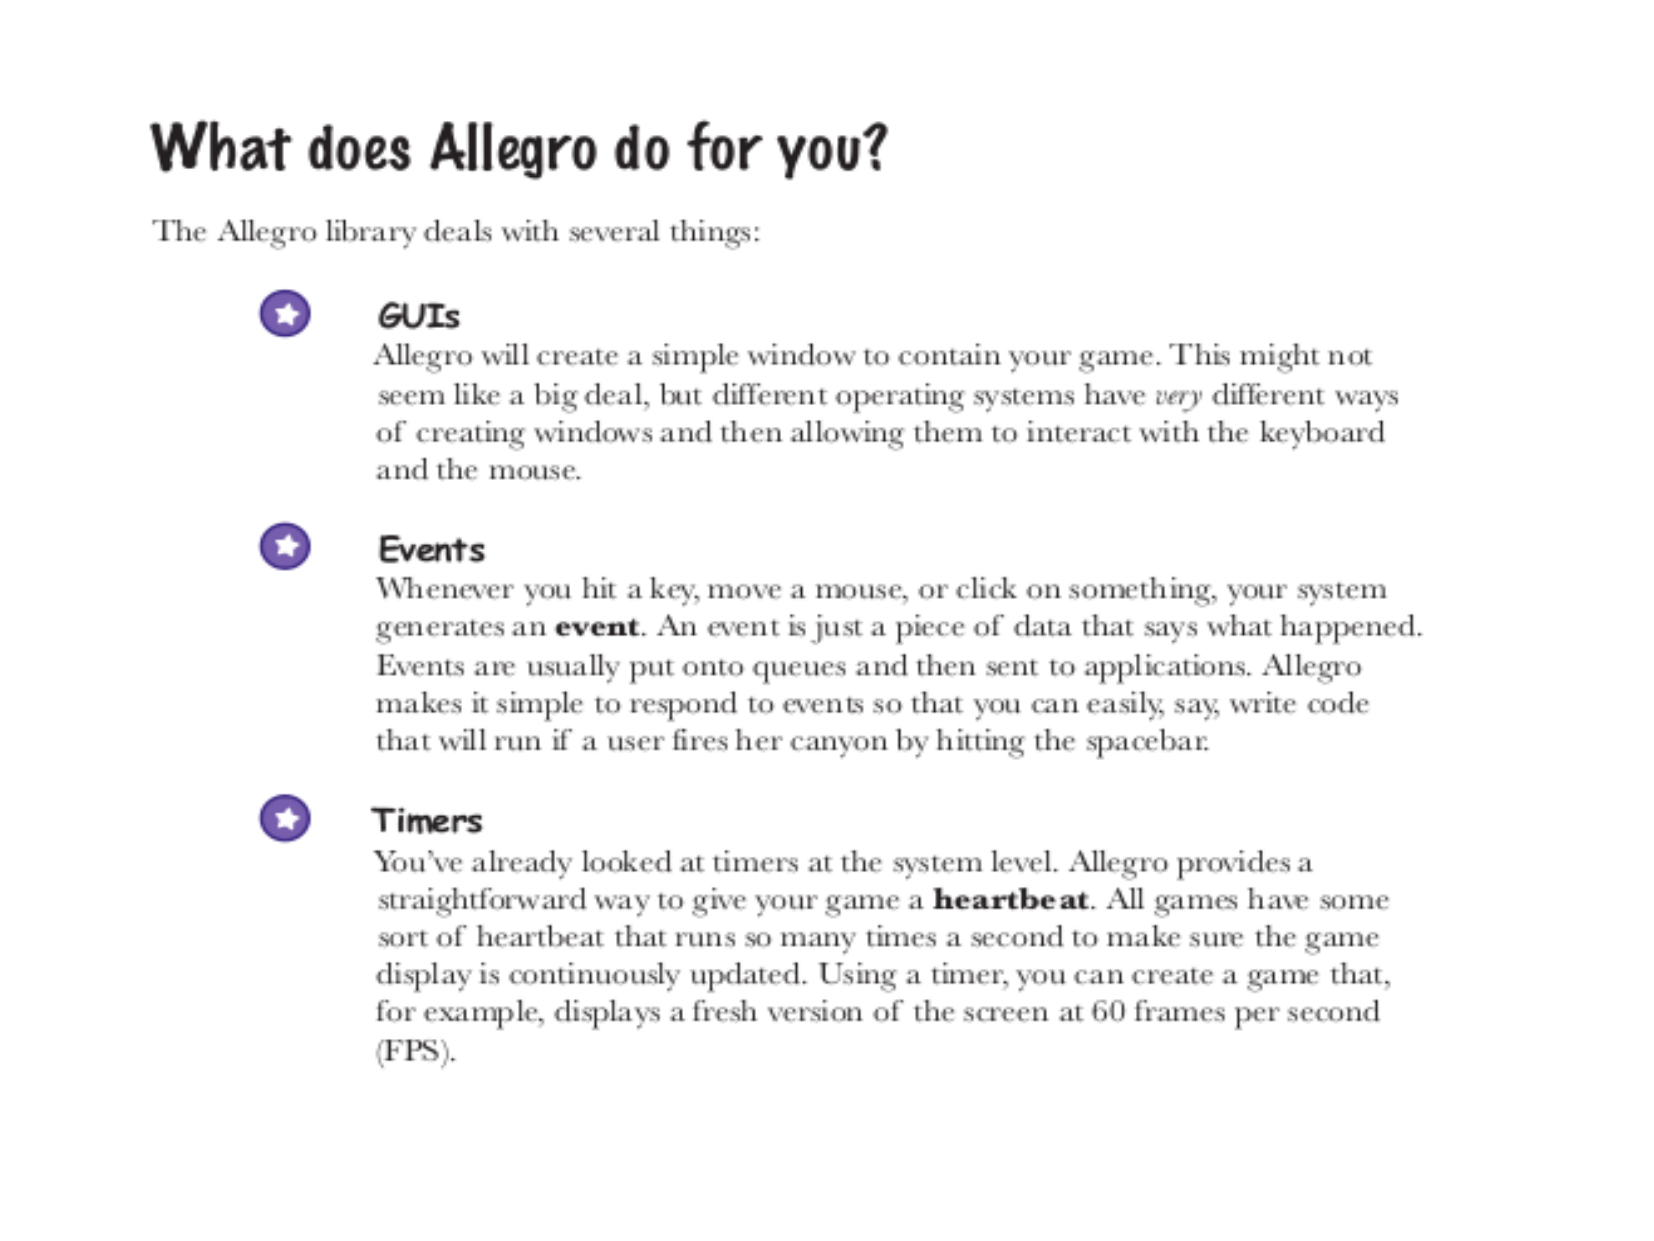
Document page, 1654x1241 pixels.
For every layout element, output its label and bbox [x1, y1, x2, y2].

picture [118, 106, 1489, 1087]
